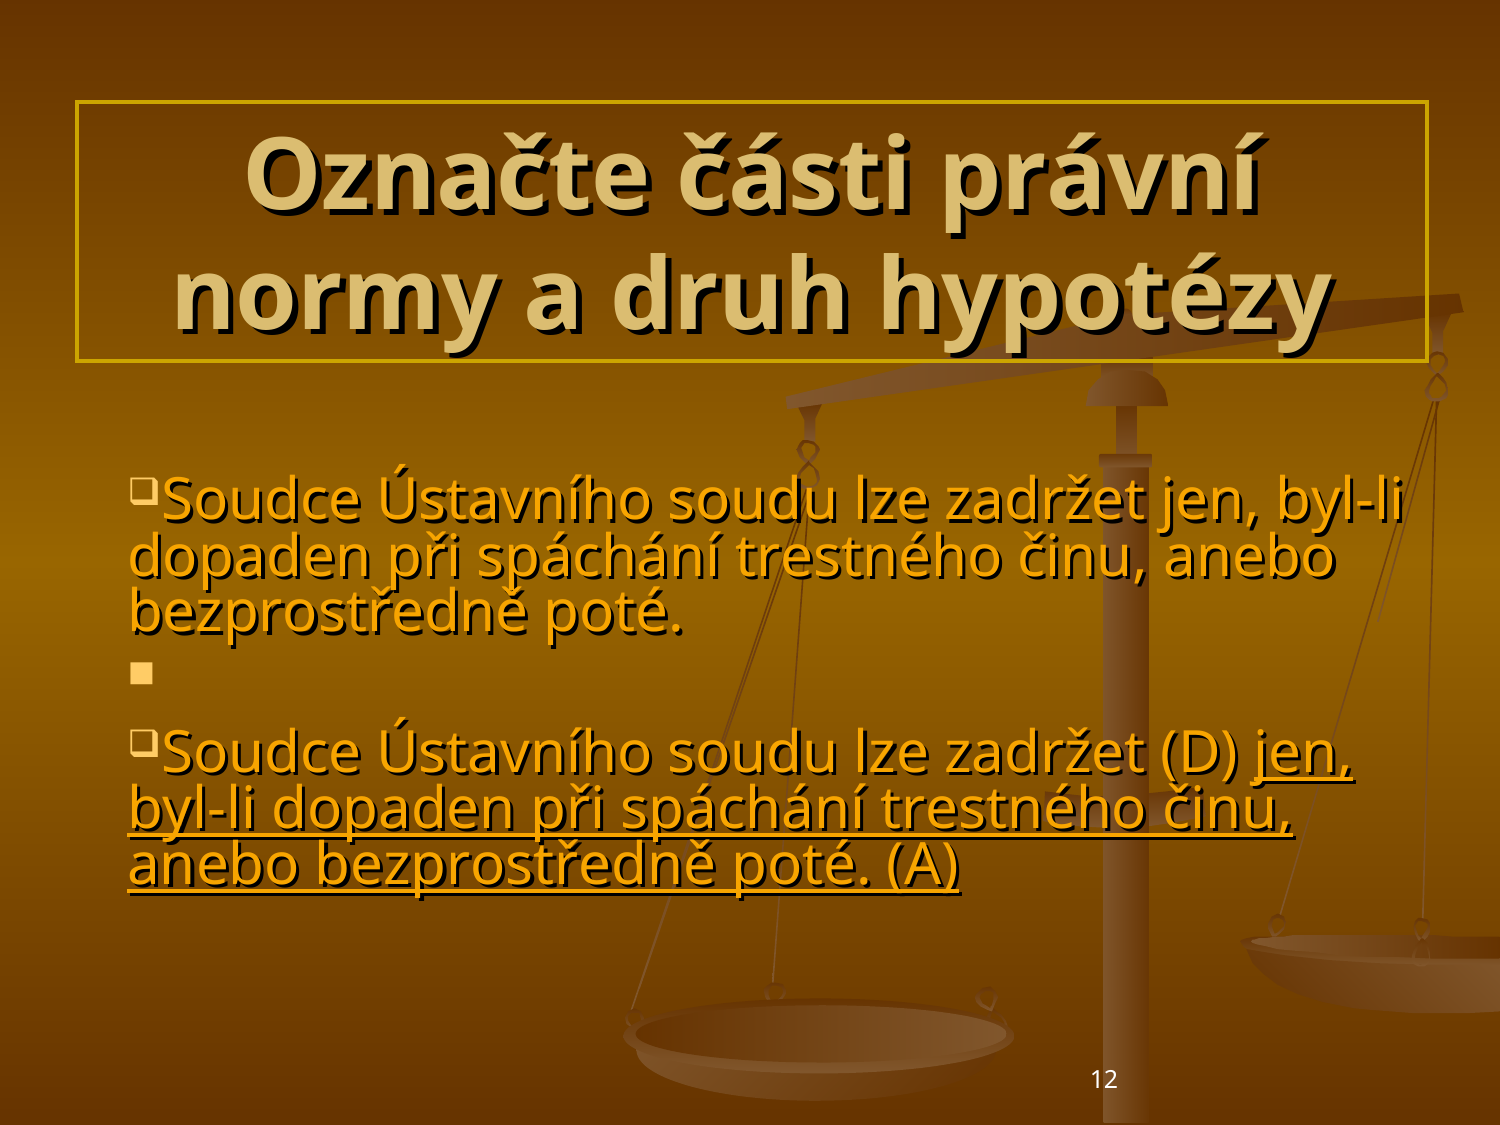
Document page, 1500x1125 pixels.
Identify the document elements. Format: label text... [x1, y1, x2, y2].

title Označte části právní normy a druh hypotézy [76, 101, 1427, 362]
text_box [1074, 1029, 1425, 1105]
list Soudce Ústavního soudu lze zadržet jen, byl-li dopaden při spáchání trestného činu, anebo bezprostředně poté. Soudce Ústavního soudu lze zadržet (D) jen, byl-li dopaden při spáchání trestného činu, anebo bezprostředně poté. (A) [112, 467, 1427, 977]
